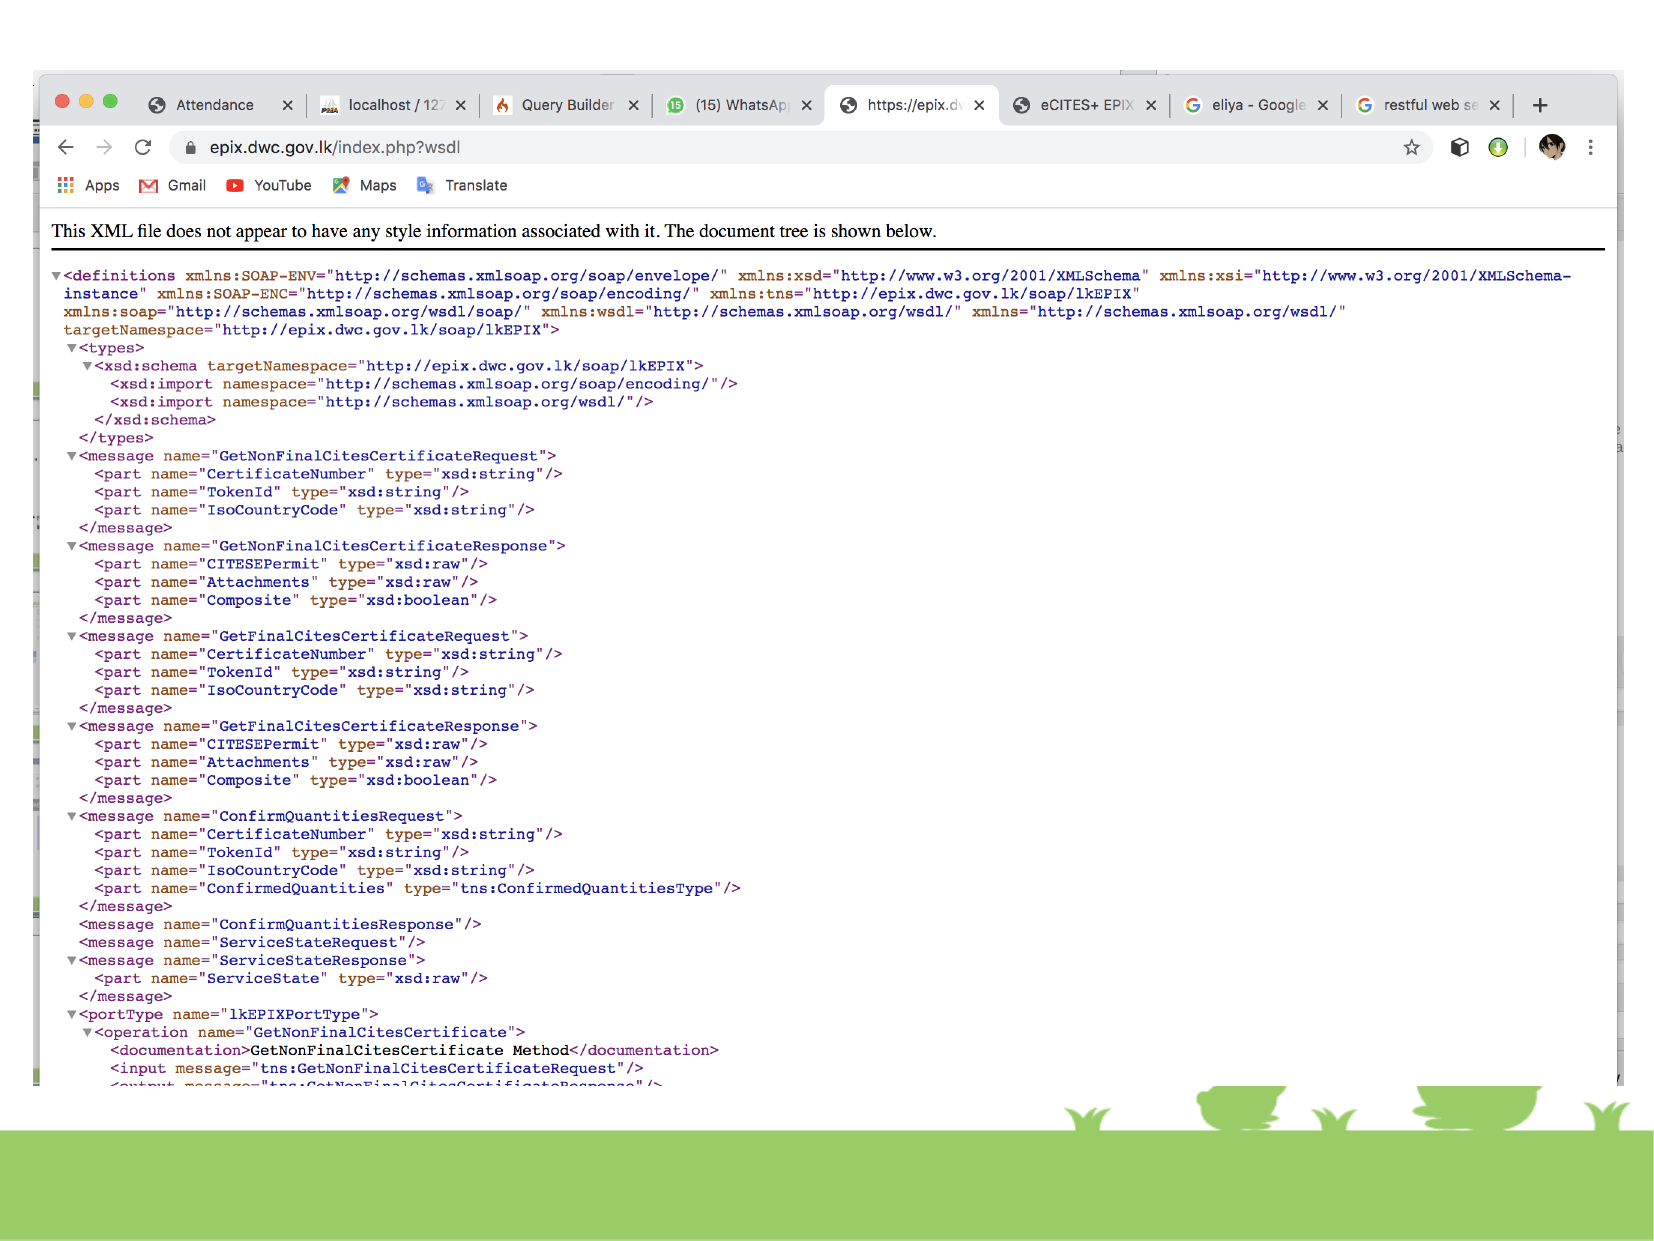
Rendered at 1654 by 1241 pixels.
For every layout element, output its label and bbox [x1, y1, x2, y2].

picture [33, 70, 1624, 1086]
